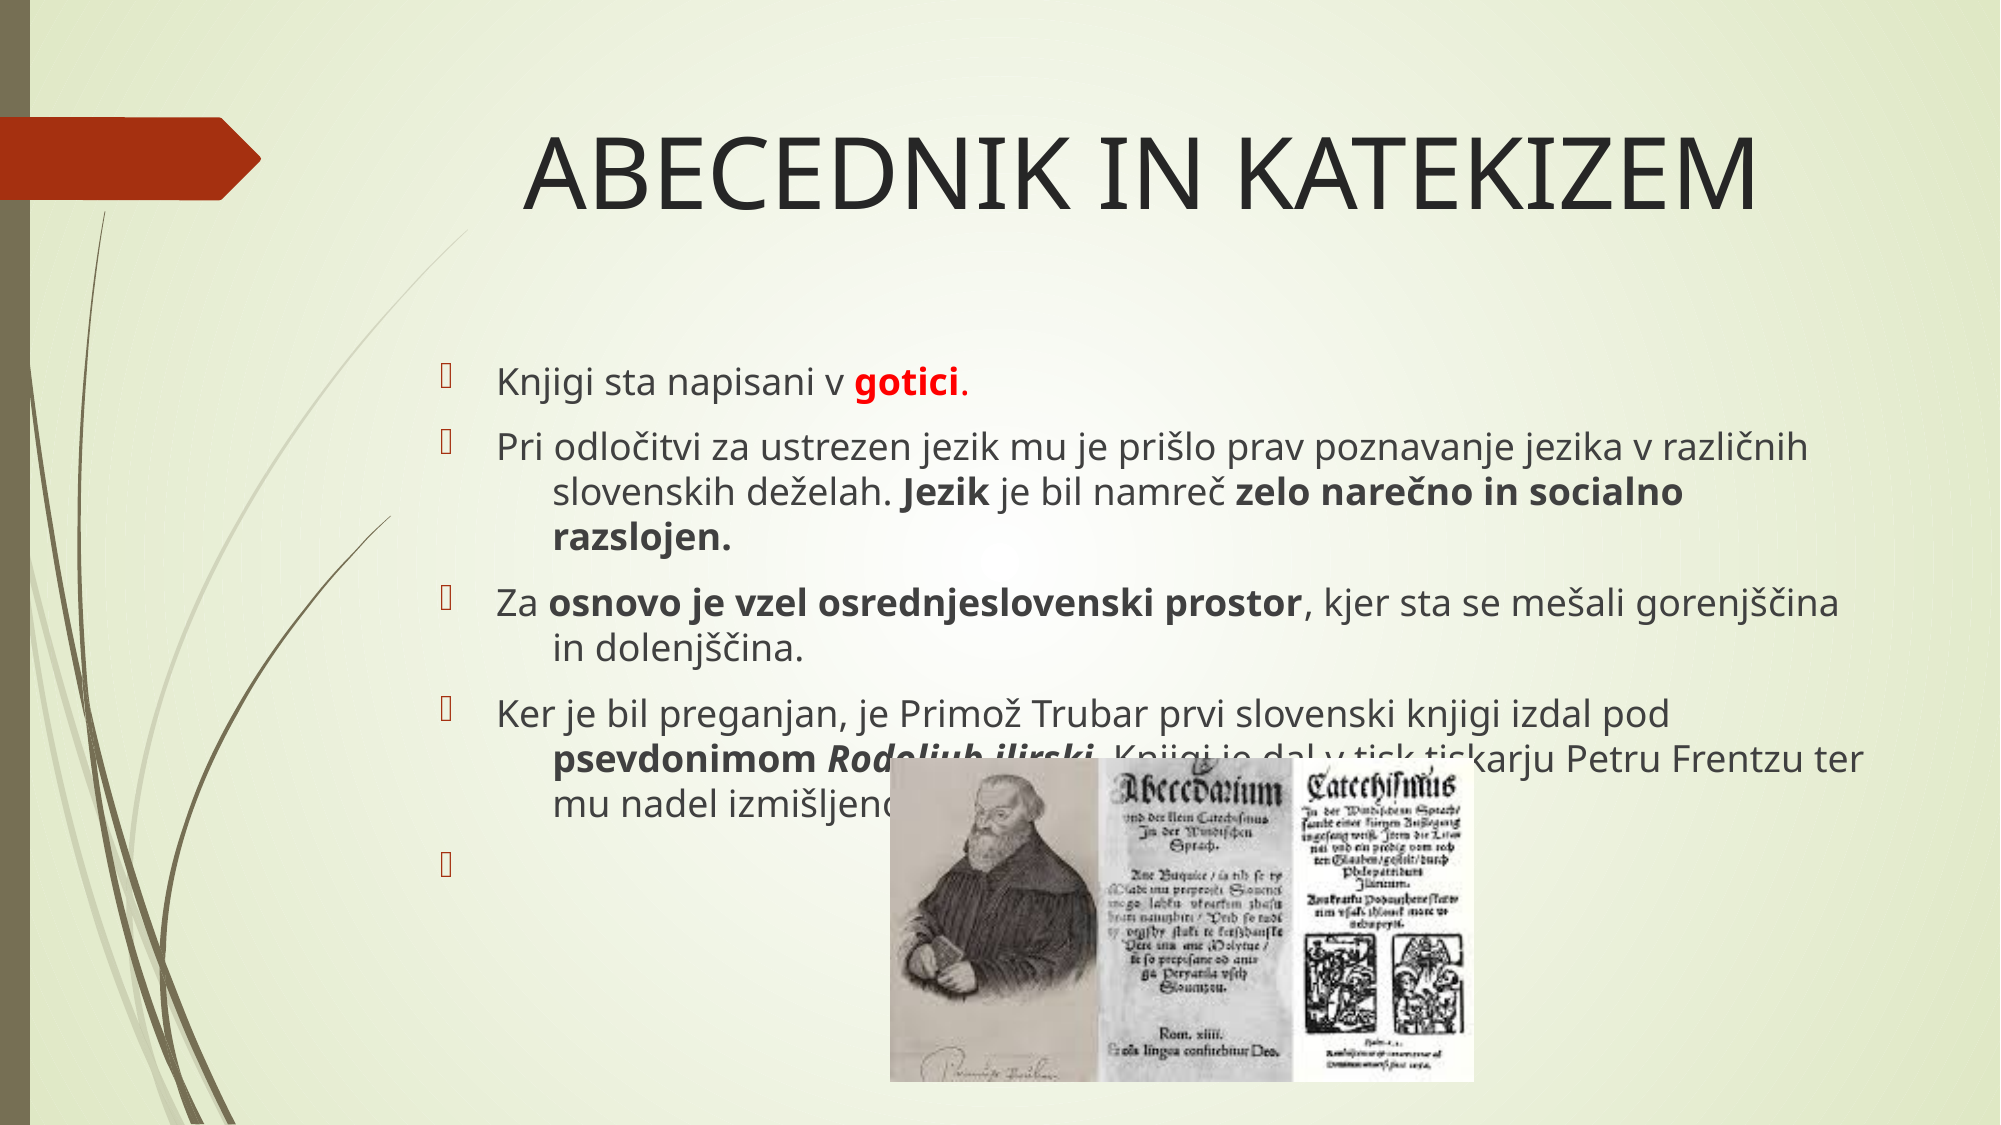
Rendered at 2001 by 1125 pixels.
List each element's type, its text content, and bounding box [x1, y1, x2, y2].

picture [890, 758, 1474, 1082]
title ABECEDNIK IN KATEKIZEM [425, 102, 1888, 313]
list Knjigi sta napisani v gotici. Pri odločitvi za ustrezen jezik mu je prišlo prav poznavanje jezika v različnih slovenskih deželah. Jezik je bil namreč zelo narečno in socialno razslojen. Za osnovo je vzel osrednjeslovenski prostor, kjer sta se mešali gorenjščina in dolenjščina. Ker je bil preganjan, je Primož Trubar prvi slovenski knjigi izdal pod psevdonimom Rodoljub ilirski. Knjigi je dal v tisk tiskarju Petru Frentzu ter mu nadel izmišljeno ime. [424, 350, 1888, 970]
